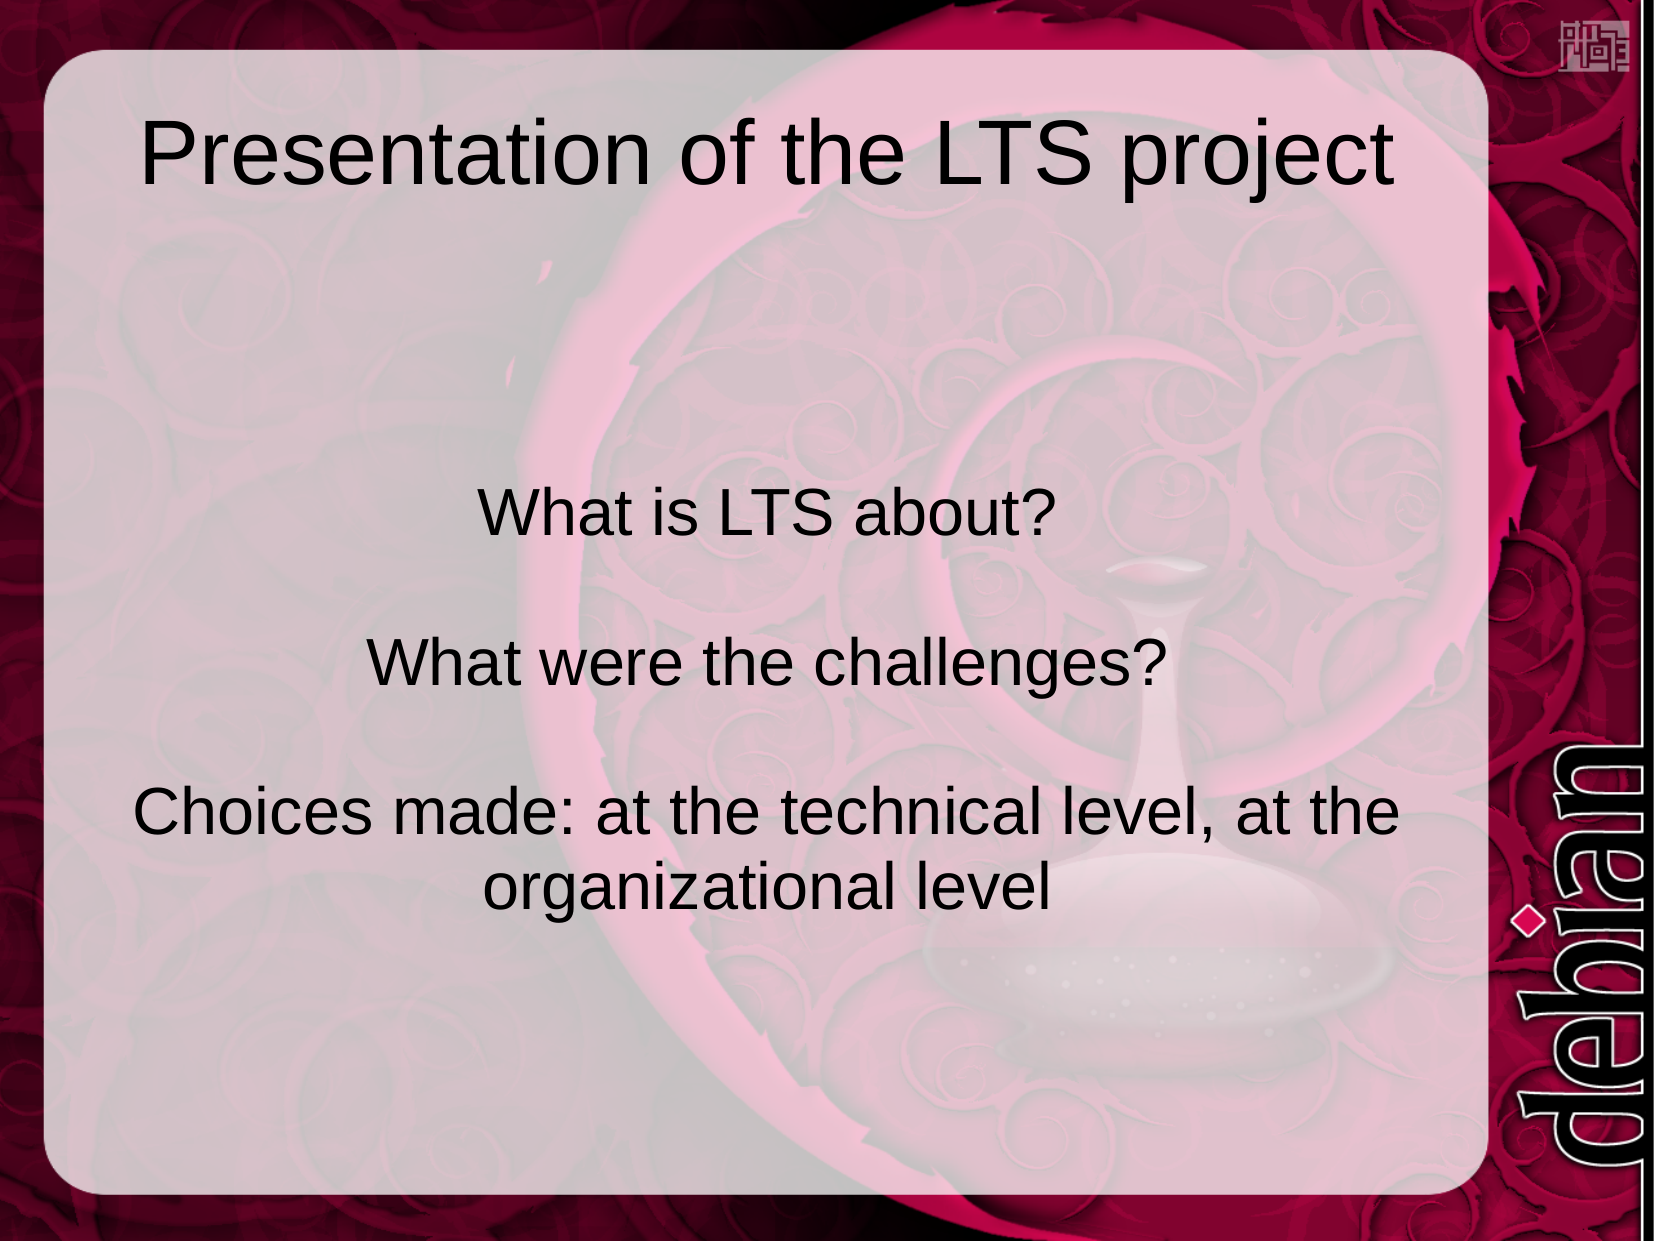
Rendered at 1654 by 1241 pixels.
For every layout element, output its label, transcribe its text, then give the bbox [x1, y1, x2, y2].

picture [0, 0, 1654, 1241]
subtitle What is LTS about? What were the challenges? Choices made: at the technical level, at the organizational level [59, 290, 1477, 1109]
title Presentation of the LTS project [59, 49, 1477, 257]
